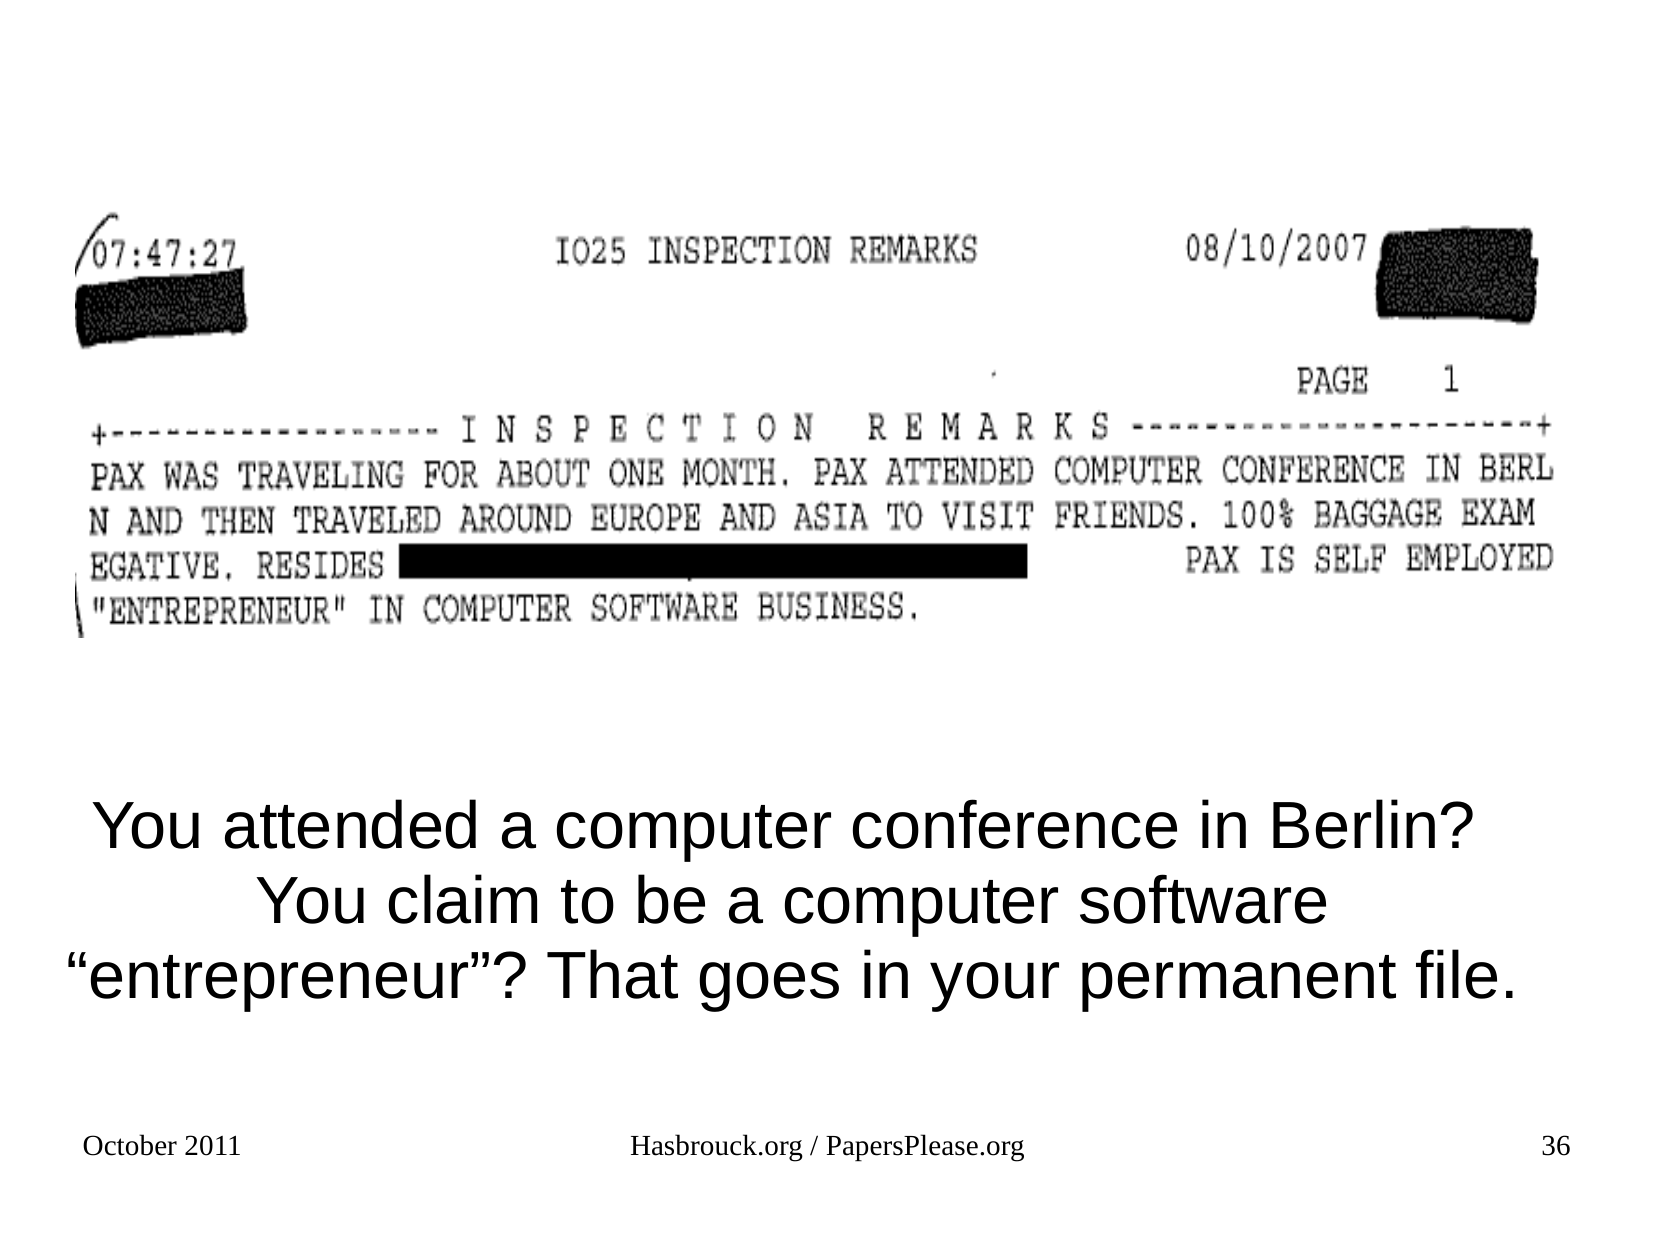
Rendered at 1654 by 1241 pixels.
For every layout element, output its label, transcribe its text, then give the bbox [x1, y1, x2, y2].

subtitle You attended a computer conference in Berlin? You claim to be a computer software “entrepreneur”? That goes in your permanent file. [49, 0, 1538, 1013]
picture [75, 208, 1576, 638]
